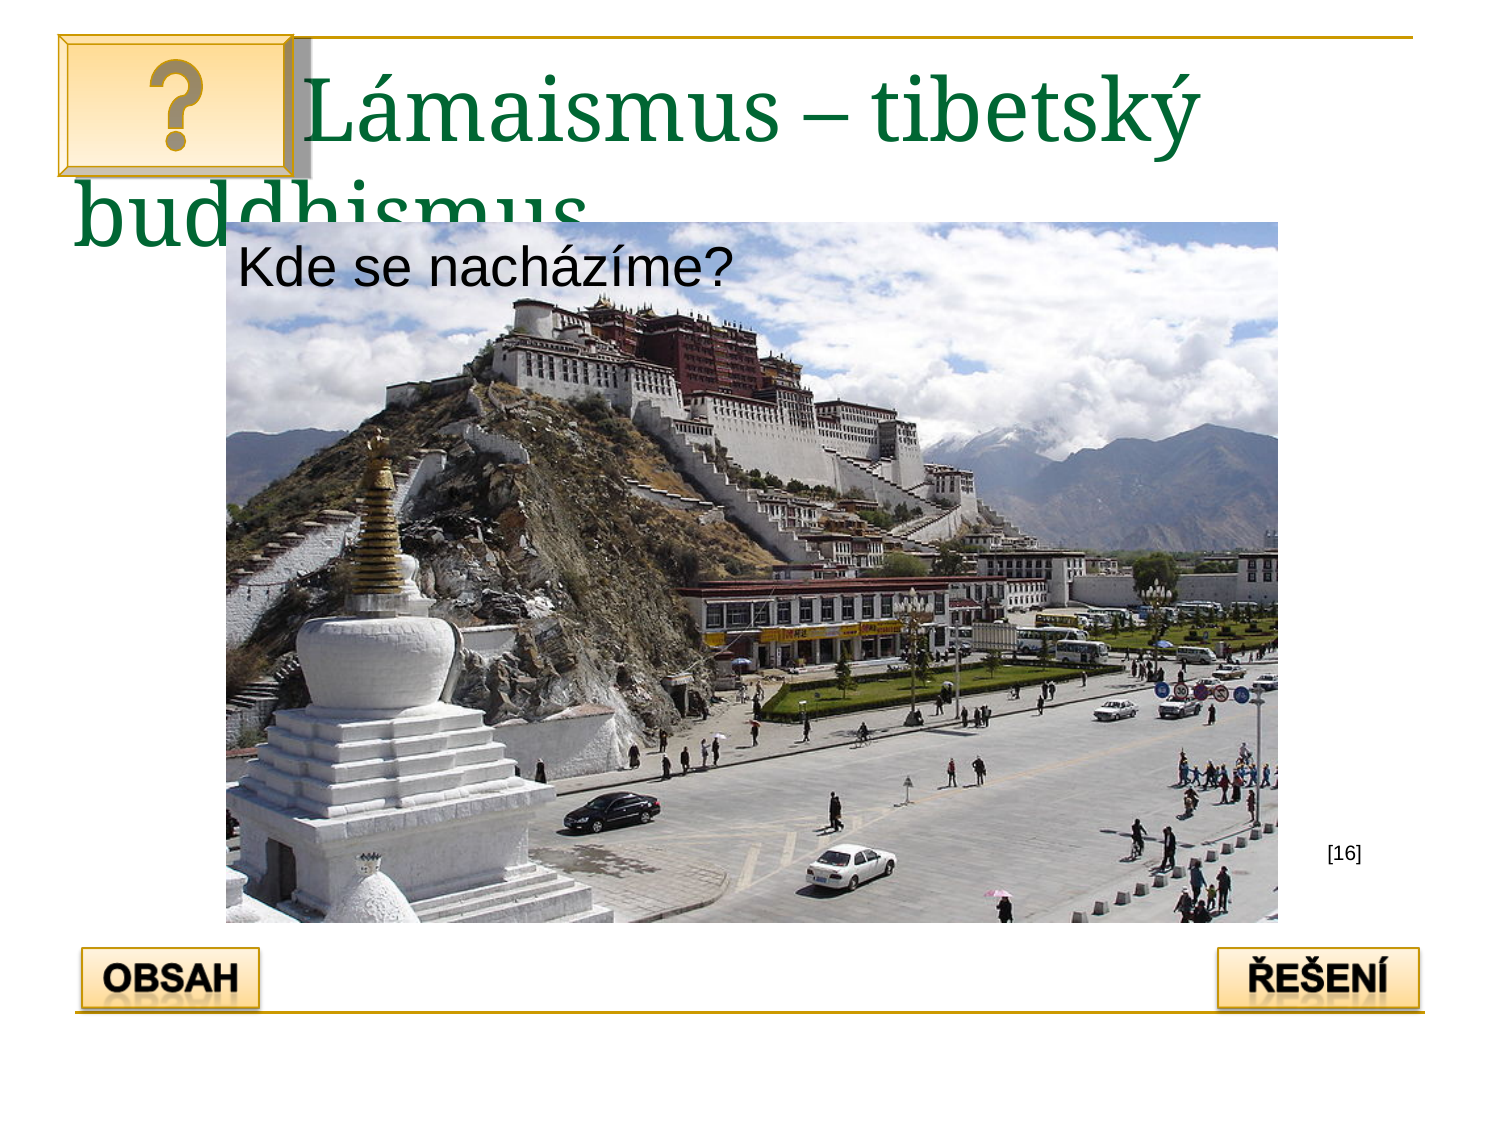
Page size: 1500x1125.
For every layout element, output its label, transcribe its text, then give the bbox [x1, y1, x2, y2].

picture [1209, 938, 1428, 1056]
title Lámaismus – tibetský buddhismus [58, 46, 1477, 272]
text_box [60, 35, 293, 176]
text_box [16] [1312, 832, 1407, 873]
picture [69, 938, 272, 1055]
text_box Kde se nacházíme? [222, 222, 1149, 306]
picture [226, 222, 1278, 923]
